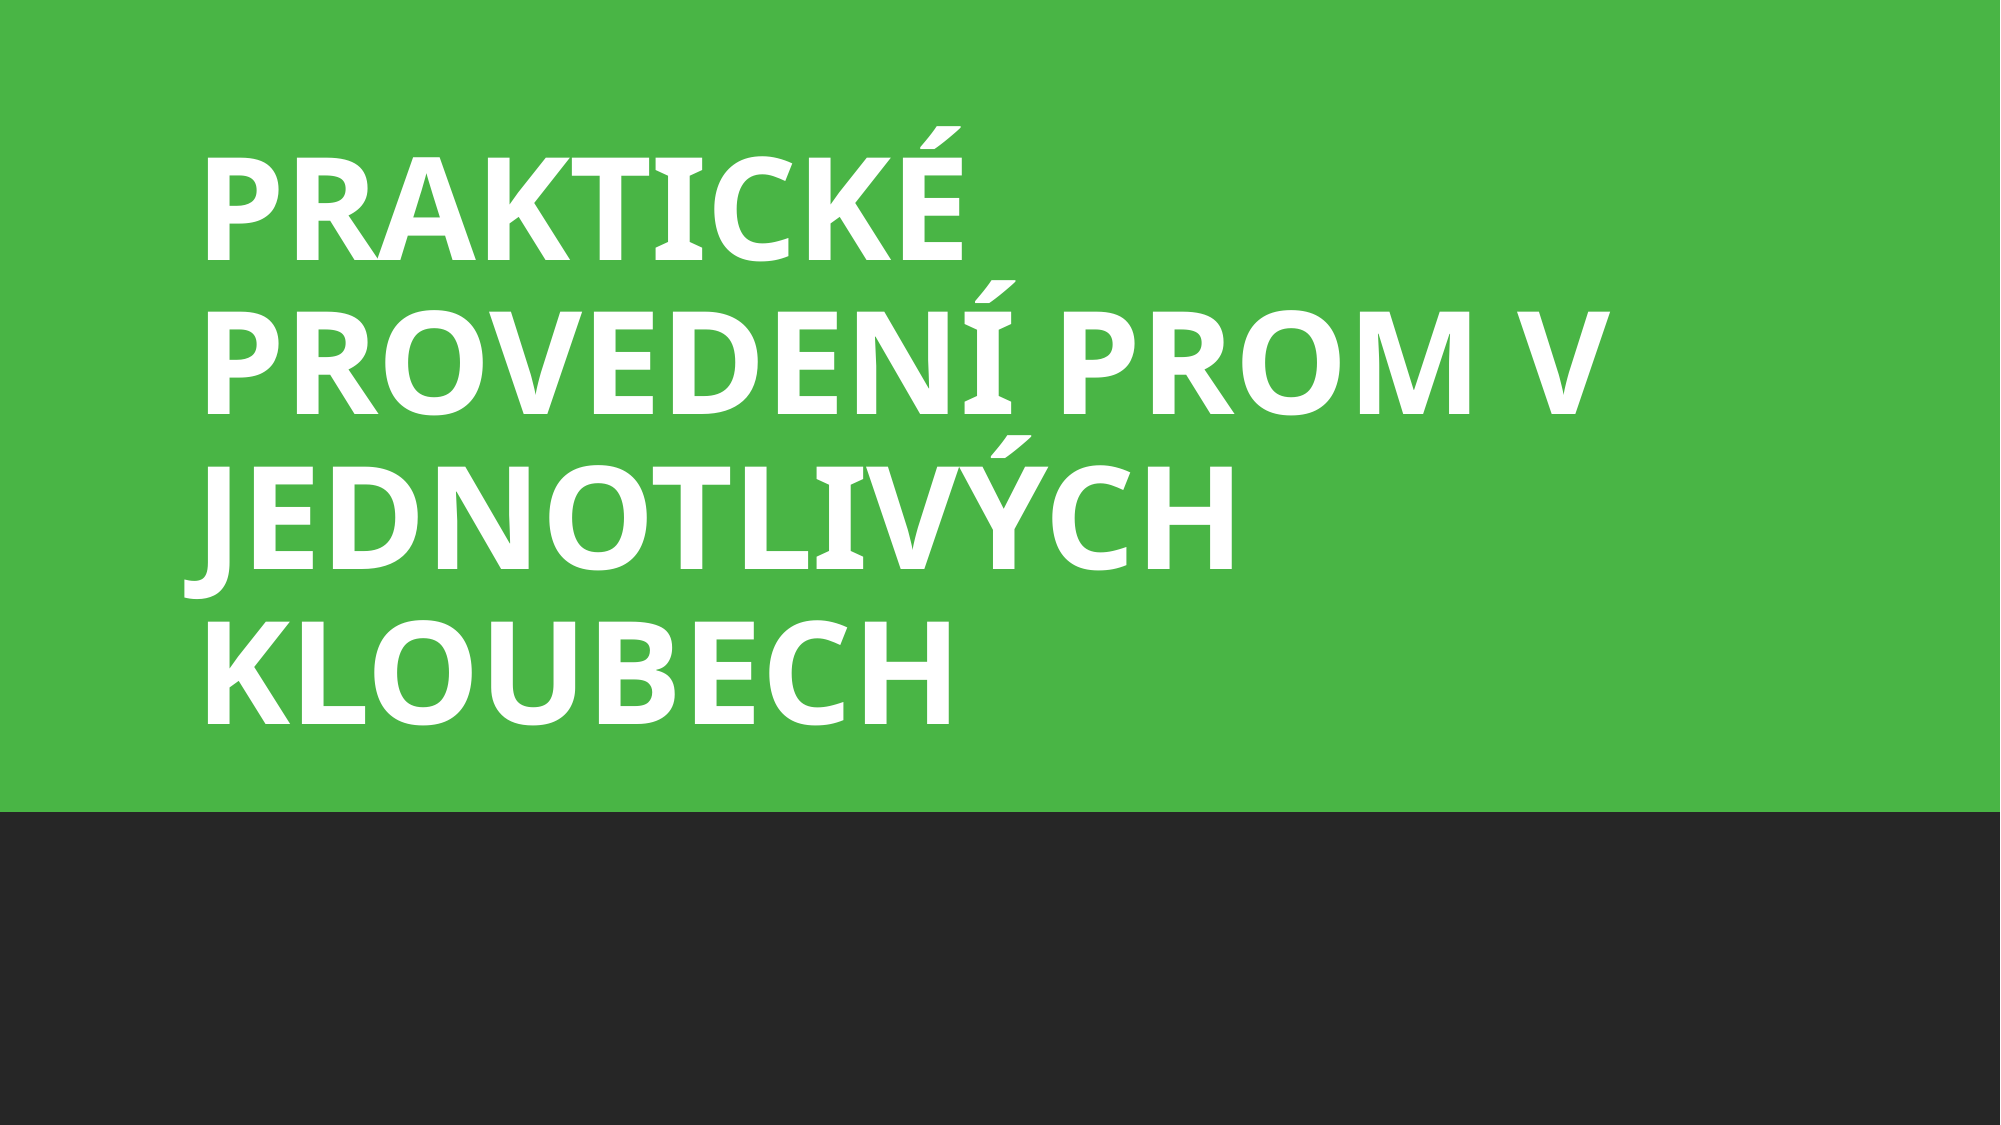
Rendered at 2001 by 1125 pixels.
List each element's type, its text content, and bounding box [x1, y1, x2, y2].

text_box [0, 0, 2000, 1125]
title PRAKTICKÉ PROVEDENÍ PROM V JEDNOTLIVÝCH KLOUBECH [180, 124, 1831, 763]
